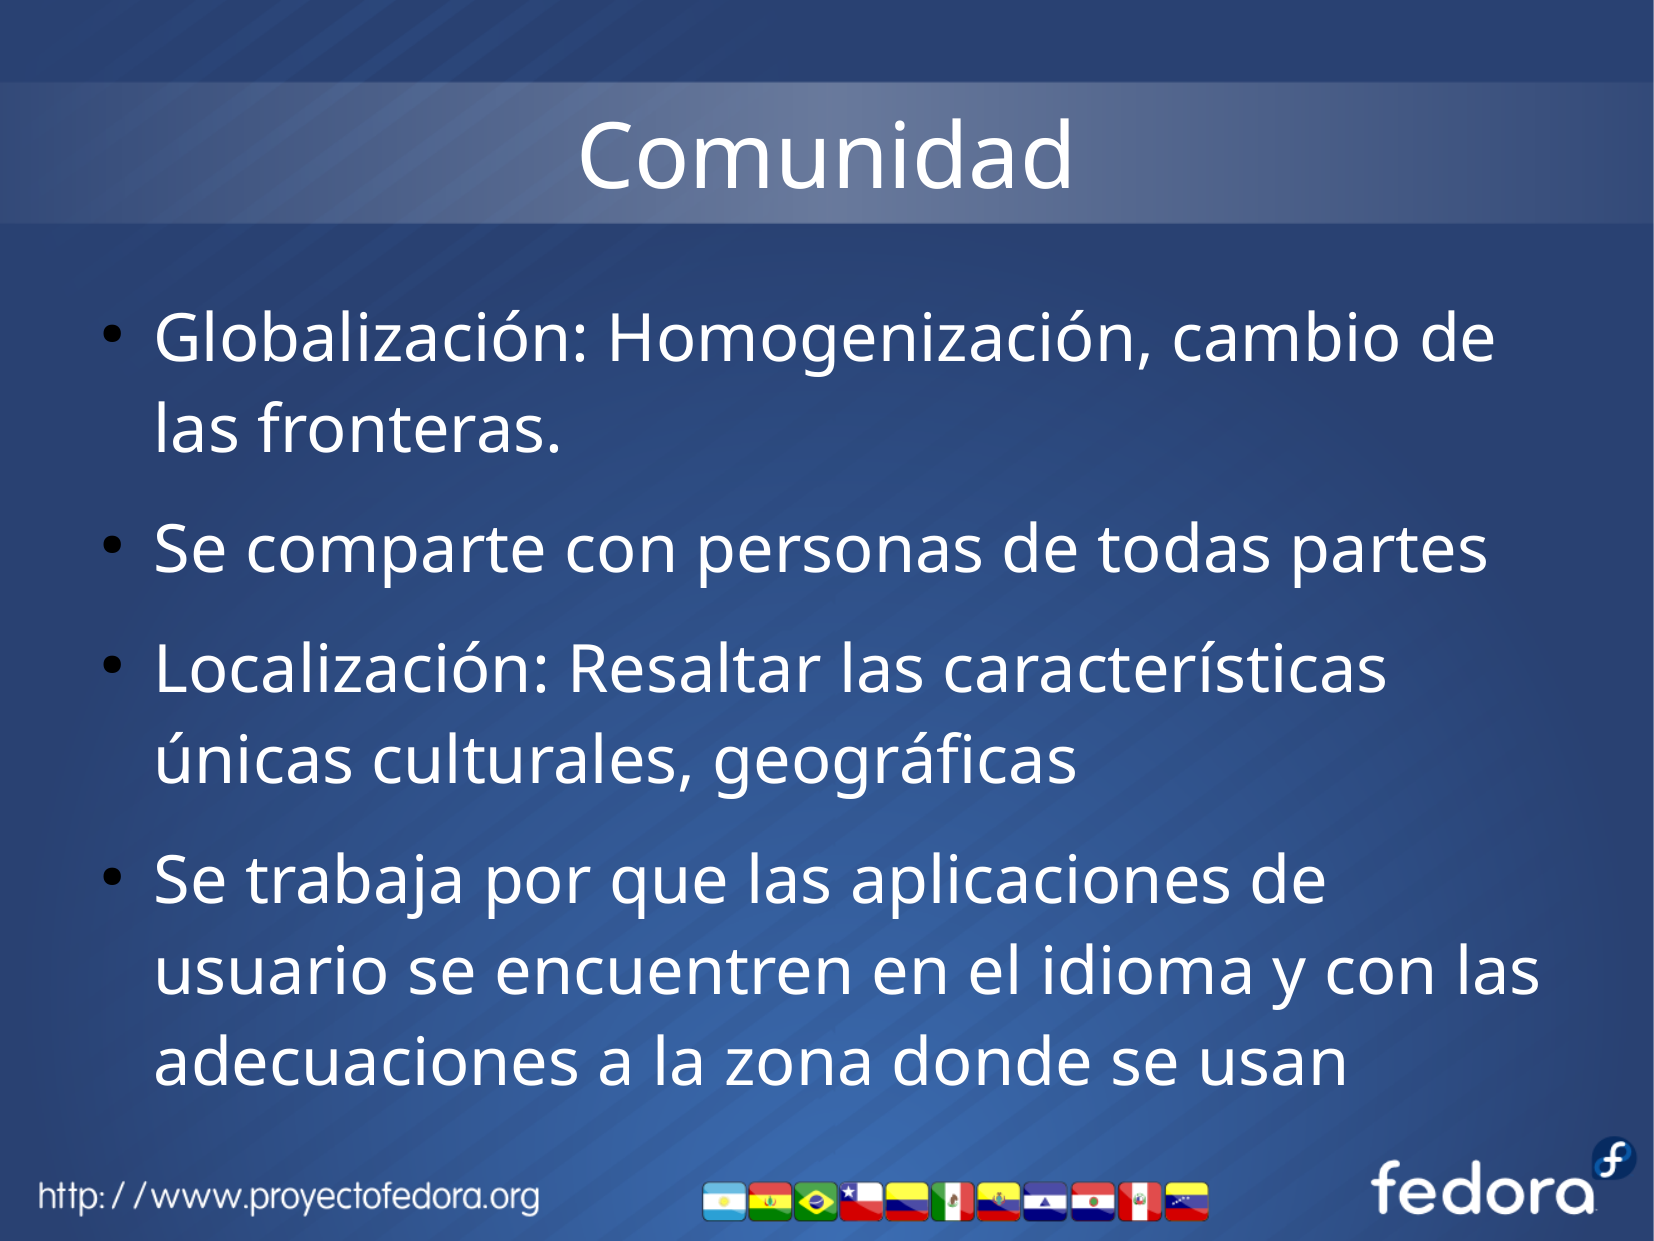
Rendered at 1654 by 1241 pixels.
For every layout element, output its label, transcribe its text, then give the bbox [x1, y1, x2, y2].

list Globalización: Homogenización, cambio de las fronteras. Se comparte con personas de todas partes Localización: Resaltar las características únicas culturales, geográficas Se trabaja por que las aplicaciones de usuario se encuentren en el idioma y con las adecuaciones a la zona donde se usan [82, 290, 1571, 1094]
picture [0, 0, 1654, 1241]
title Comunidad [82, 56, 1571, 250]
